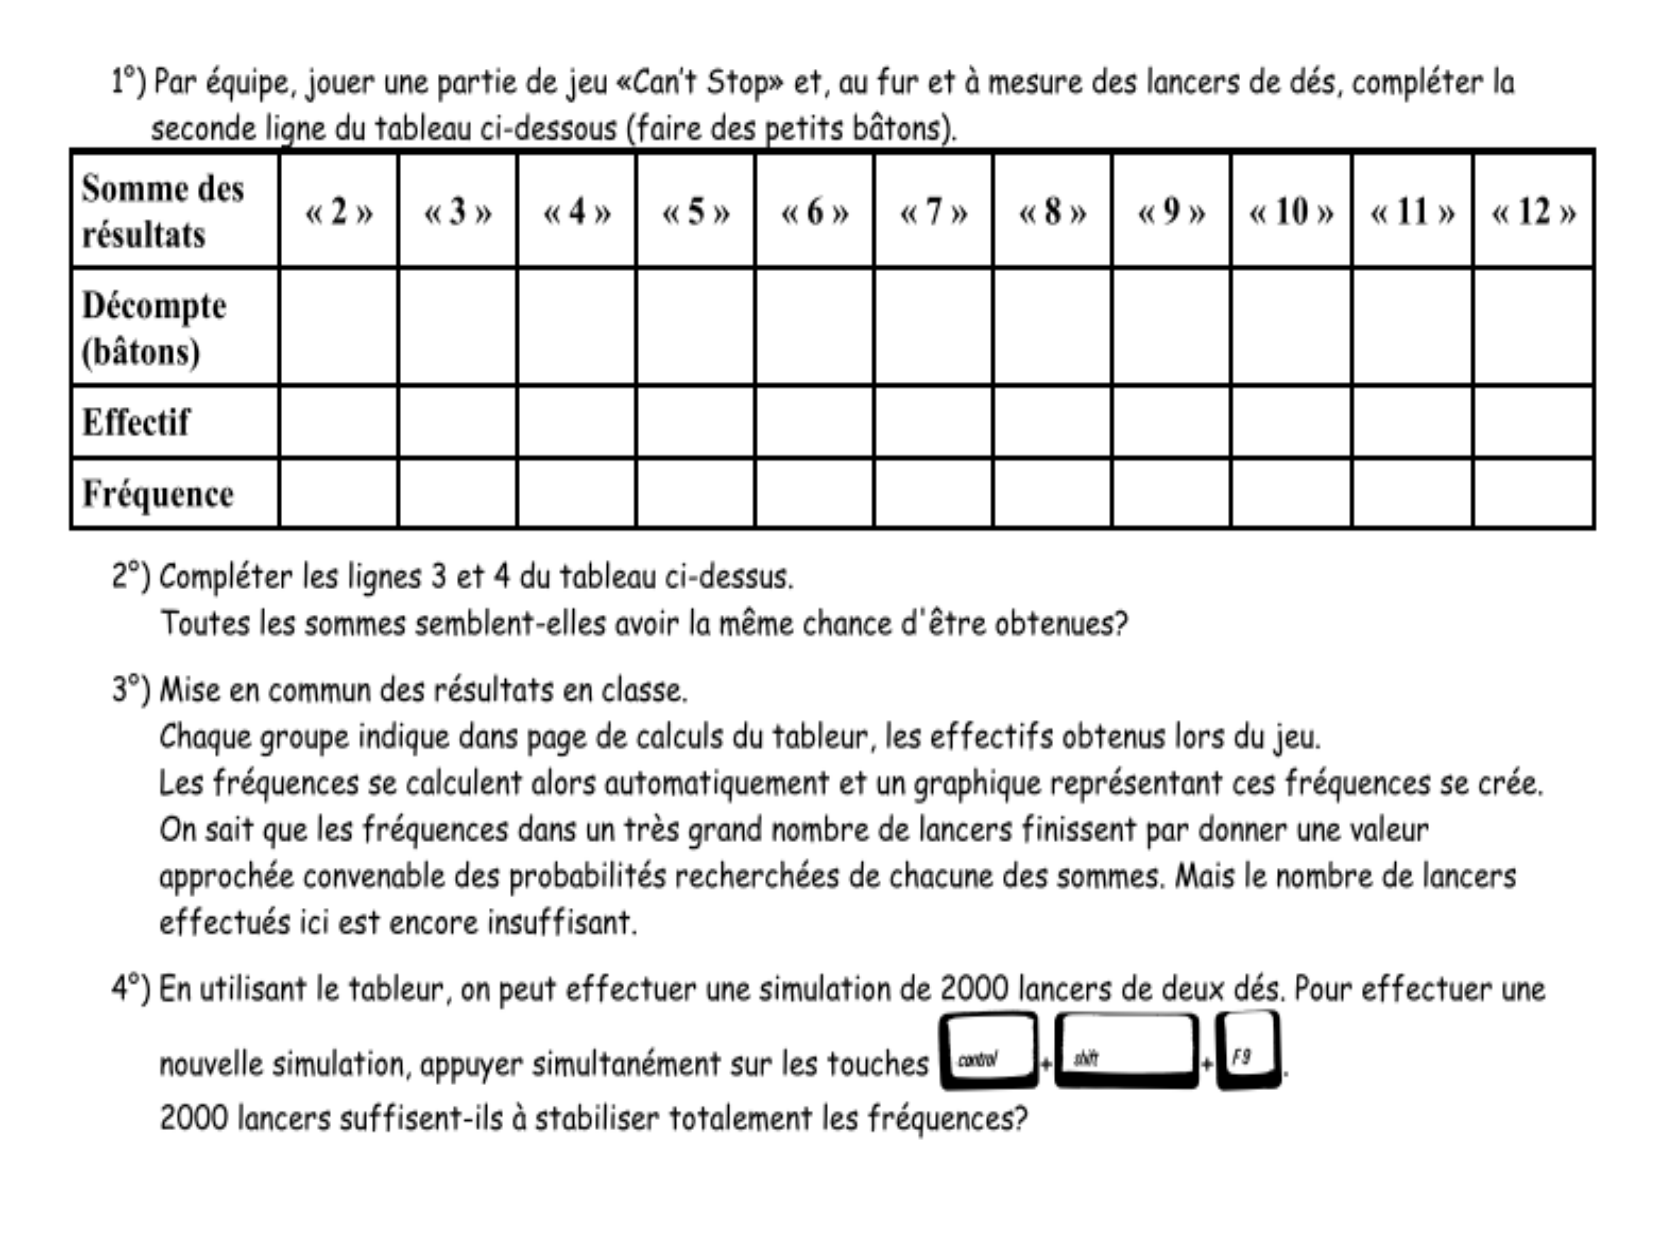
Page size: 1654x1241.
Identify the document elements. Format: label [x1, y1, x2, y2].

picture [42, 58, 1618, 1155]
